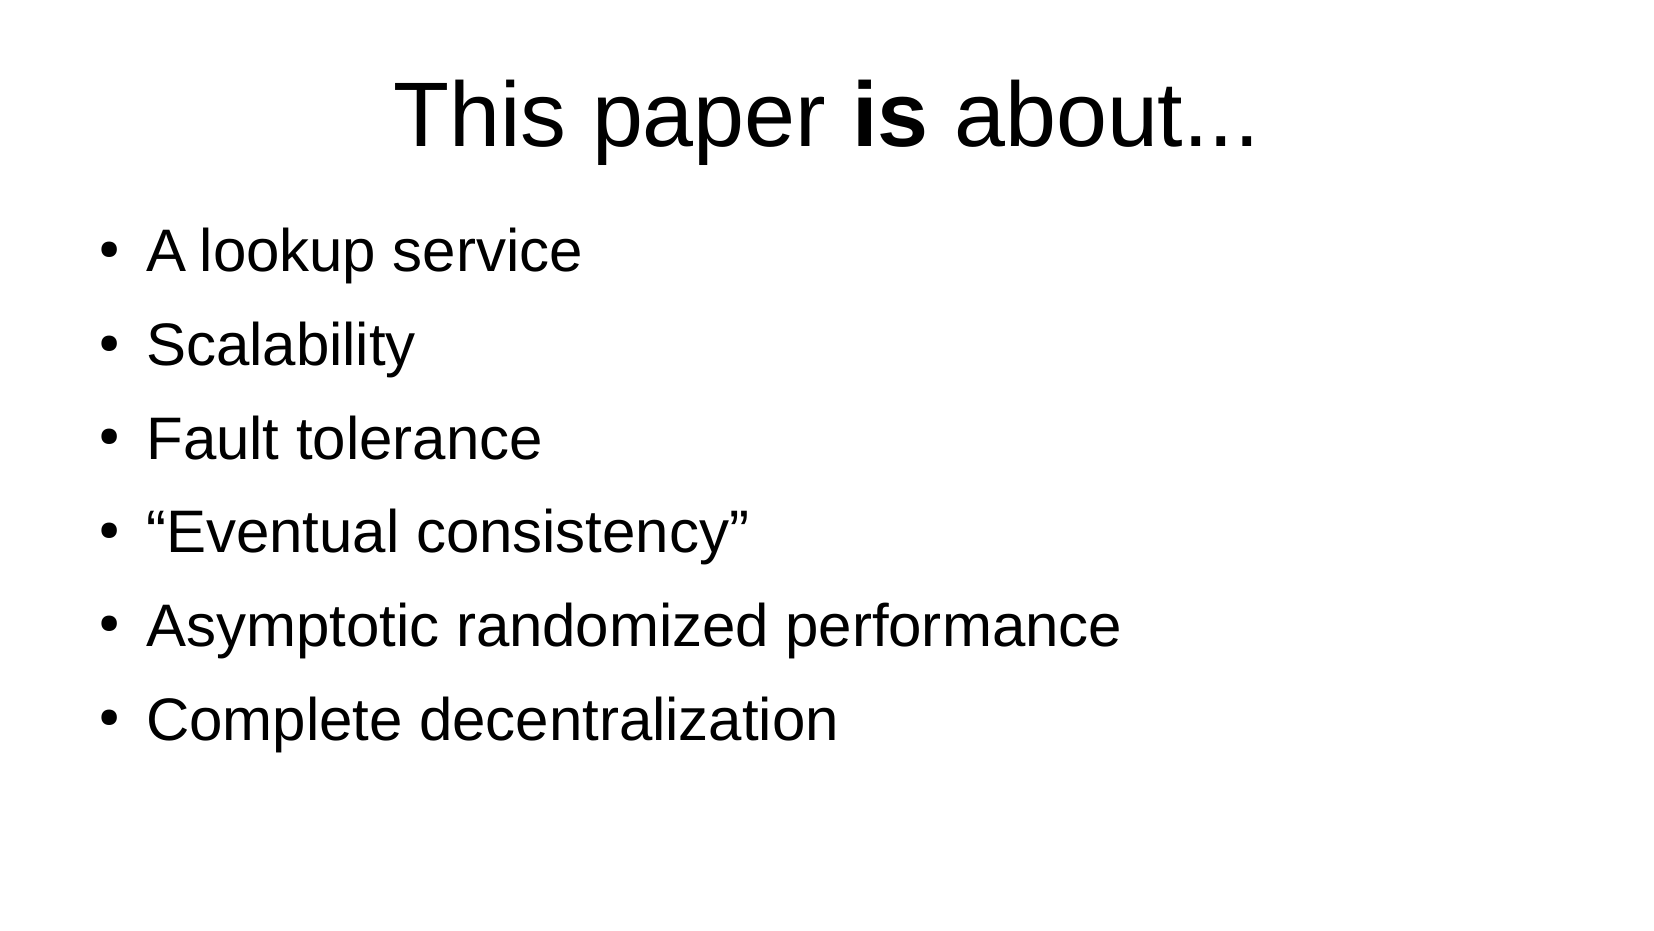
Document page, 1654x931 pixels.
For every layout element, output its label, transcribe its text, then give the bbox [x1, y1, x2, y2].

title This paper is about... [82, 37, 1571, 193]
list A lookup service Scalability Fault tolerance “Eventual consistency” Asymptotic randomized performance Complete decentralization [82, 217, 1571, 758]
